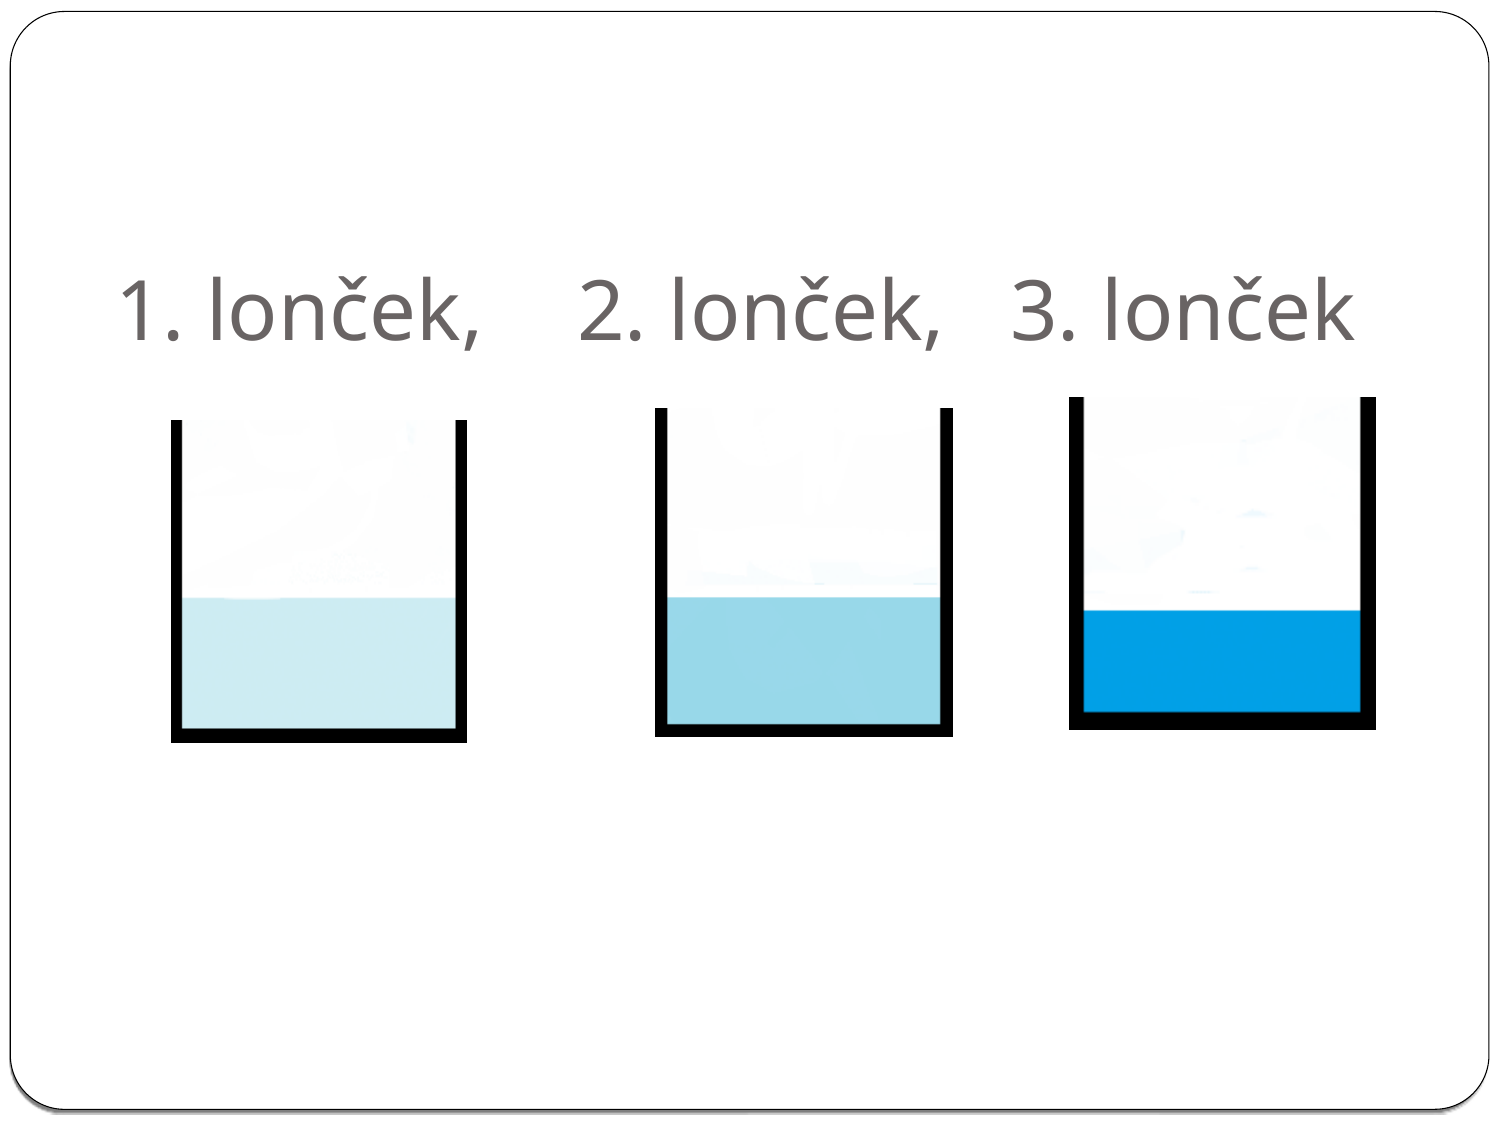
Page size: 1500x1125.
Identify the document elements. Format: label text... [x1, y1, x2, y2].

picture [171, 420, 467, 743]
picture [655, 408, 953, 737]
picture [1069, 397, 1376, 730]
title 1. lonček, 2. lonček, 3. lonček [100, 184, 1451, 373]
